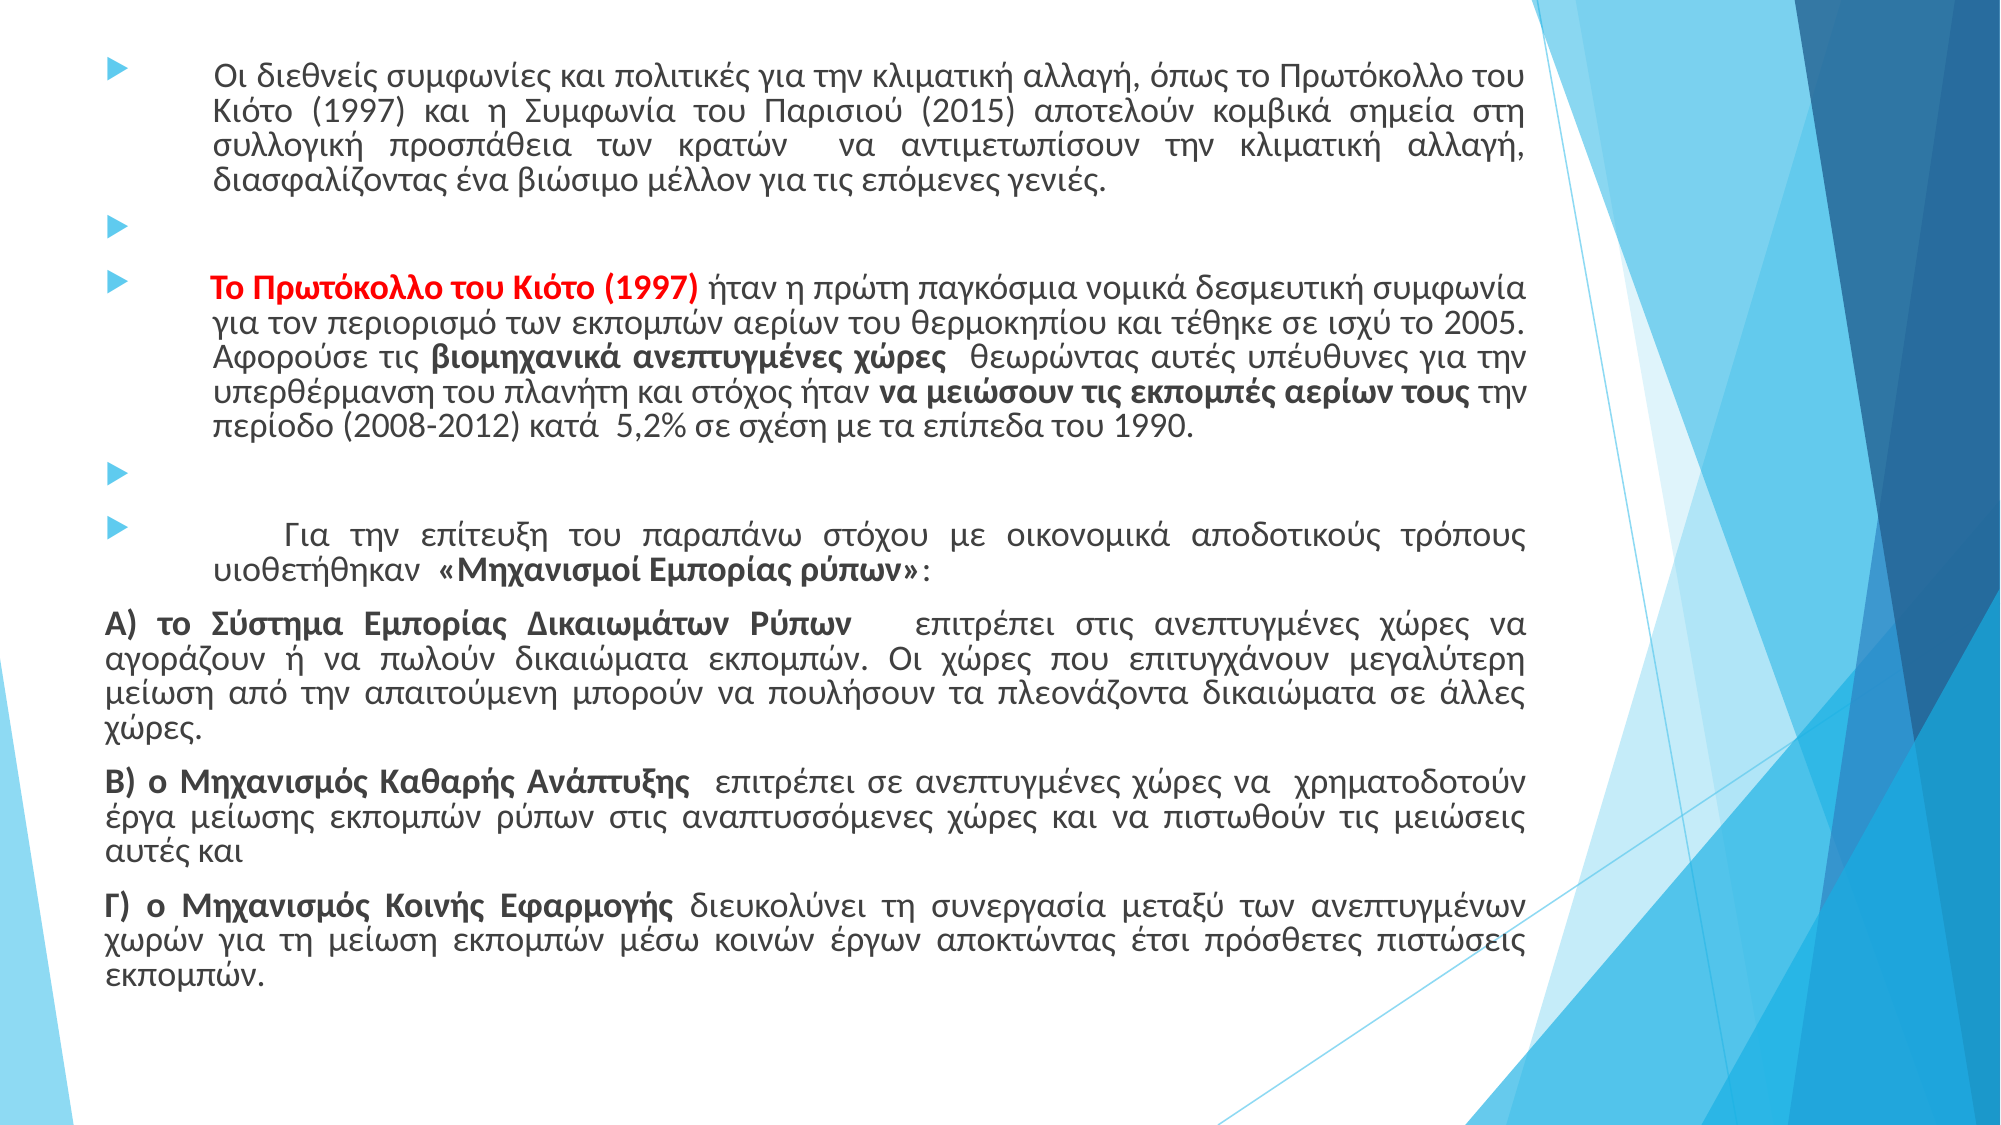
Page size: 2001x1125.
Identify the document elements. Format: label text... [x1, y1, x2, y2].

list Οι διεθνείς συμφωνίες και πολιτικές για την κλιματική αλλαγή, όπως το Πρωτόκολλο του Κιότο (1997) και η Συμφωνία του Παρισιού (2015) αποτελούν κομβικά σημεία στη συλλογική προσπάθεια των κρατών να αντιμετωπίσουν την κλιματική αλλαγή, διασφαλίζοντας ένα βιώσιμο μέλλον για τις επόμενες γενιές. Το Πρωτόκολλο του Κιότο (1997) ήταν η πρώτη παγκόσμια νομικά δεσμευτική συμφωνία για τον περιορισμό των εκπομπών αερίων του θερμοκηπίου και τέθηκε σε ισχύ το 2005. Αφορούσε τις βιομηχανικά ανεπτυγμένες χώρες θεωρώντας αυτές υπέυθυνες για την υπερθέρμανση του πλανήτη και στόχος ήταν να μειώσουν τις εκπομπές αερίων τους την περίοδο (2008-2012) κατά 5,2% σε σχέση με τα επίπεδα του 1990. Για την επίτευξη του παραπάνω στόχου με οικονομικά αποδοτικούς τρόπους υιοθετήθηκαν «Μηχανισμοί Εμπορίας ρύπων»: Α) το Σύστημα Εμπορίας Δικαιωμάτων Ρύπων επιτρέπει στις ανεπτυγμένες χώρες να αγοράζουν ή να πωλούν δικαιώματα εκπομπών. Οι χώρες που επιτυγχάνουν μεγαλύτερη μείωση από την απαιτούμενη μπορούν να πουλήσουν τα πλεονάζοντα δικαιώματα σε άλλες χώρες. Β) ο Μηχανισμός Καθαρής Ανάπτυξης επιτρέπει σε ανεπτυγμένες χώρες να χρηματοδοτούν έργα μείωσης εκπομπών ρύπων στις αναπτυσσόμενες χώρες και να πιστωθούν τις μειώσεις αυτές και Γ) ο Μηχανισμός Κοινής Εφαρμογής διευκολύνει τη συνεργασία μεταξύ των ανεπτυγμένων χωρών για τη μείωση εκπομπών μέσω κοινών έργων αποκτώντας έτσι πρόσθετες πιστώσεις εκπομπών. [89, 52, 1543, 1033]
